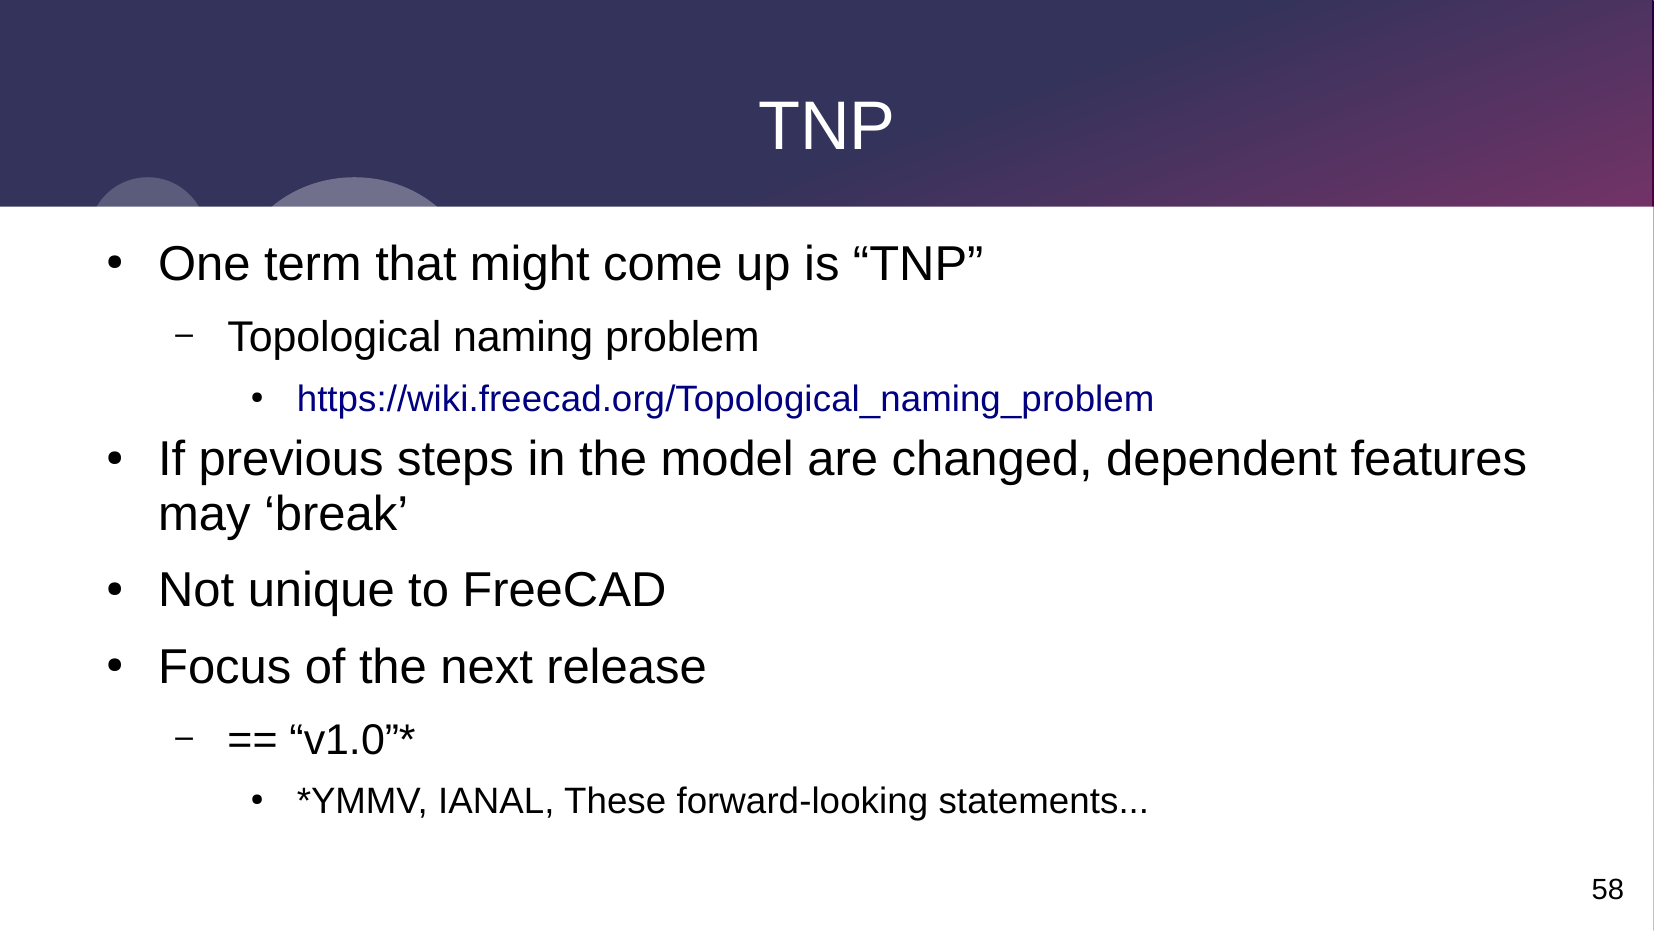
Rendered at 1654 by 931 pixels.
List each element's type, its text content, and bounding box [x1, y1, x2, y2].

list One term that might come up is “TNP” Topological naming problem https://wiki.freecad.org/Topological_naming_problem If previous steps in the model are changed, dependent features may ‘break’ Not unique to FreeCAD Focus of the next release == “v1.0”* *YMMV, IANAL, These forward-looking statements... [88, 236, 1565, 827]
title TNP [88, 44, 1565, 207]
